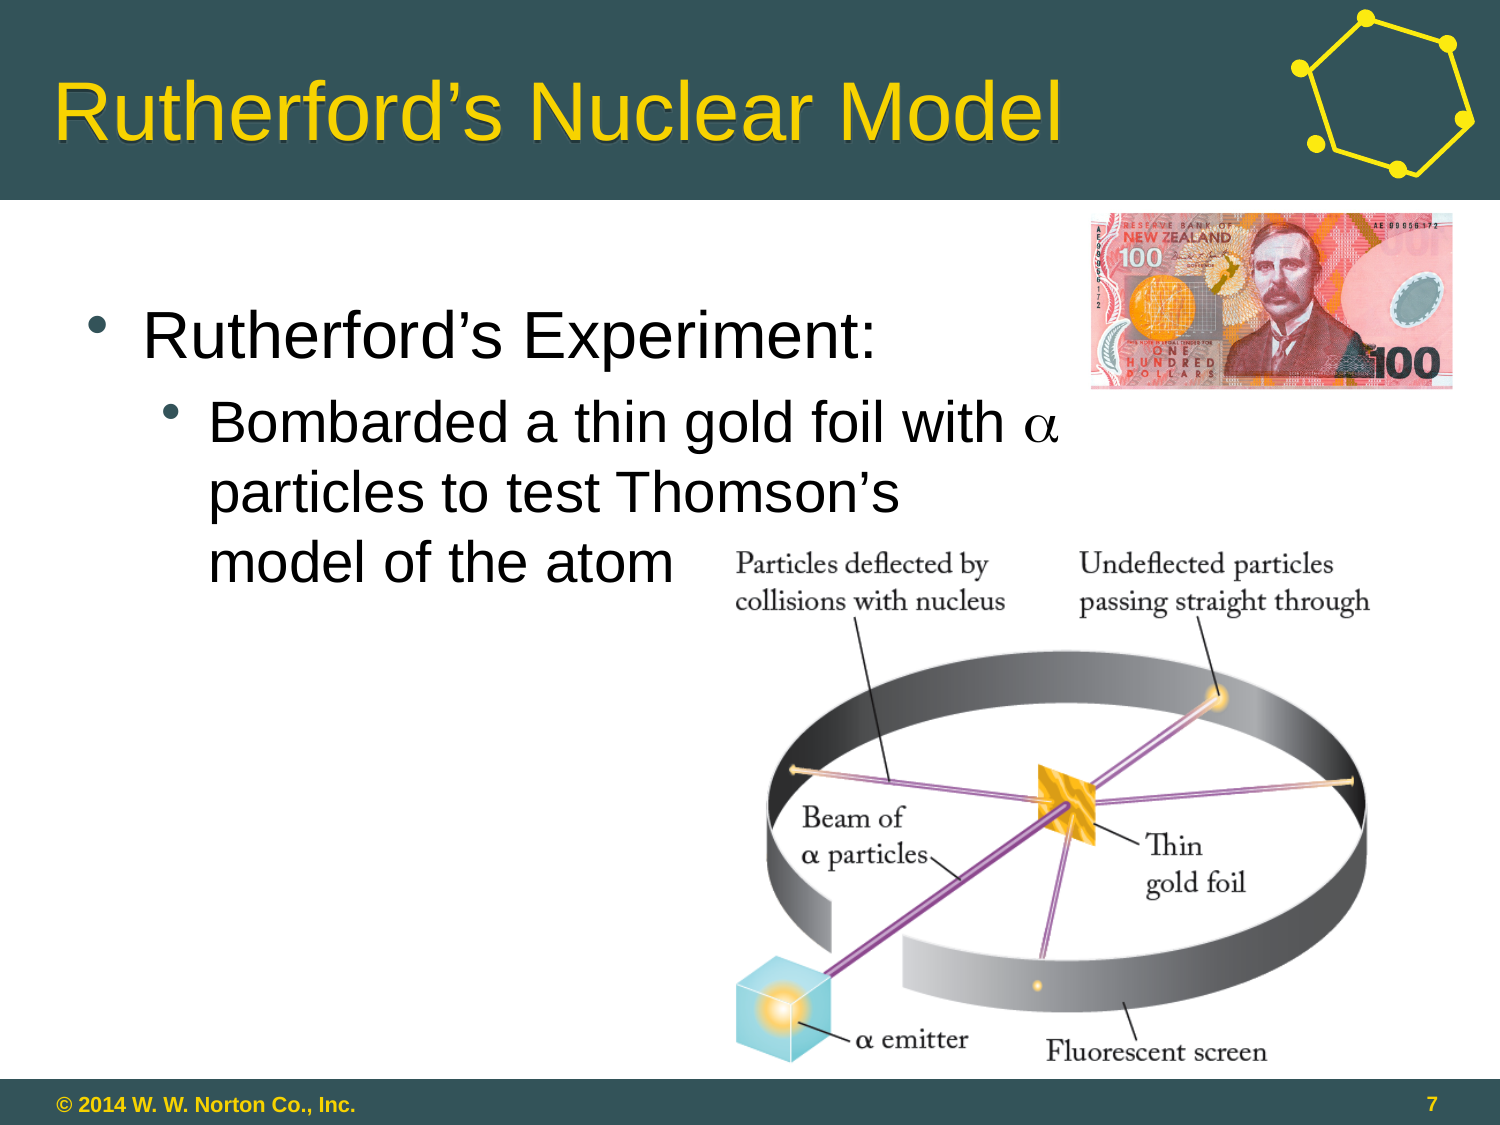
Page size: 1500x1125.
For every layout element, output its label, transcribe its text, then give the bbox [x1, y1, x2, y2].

picture [1088, 209, 1455, 392]
slide_number <number> [1411, 1086, 1468, 1119]
title Rutherford’s Nuclear Model [37, 19, 1118, 195]
picture [720, 542, 1377, 1076]
list Rutherford’s Experiment: Bombarded a thin gold foil with  particles to test Thomson’s model of the atom [71, 284, 1077, 617]
